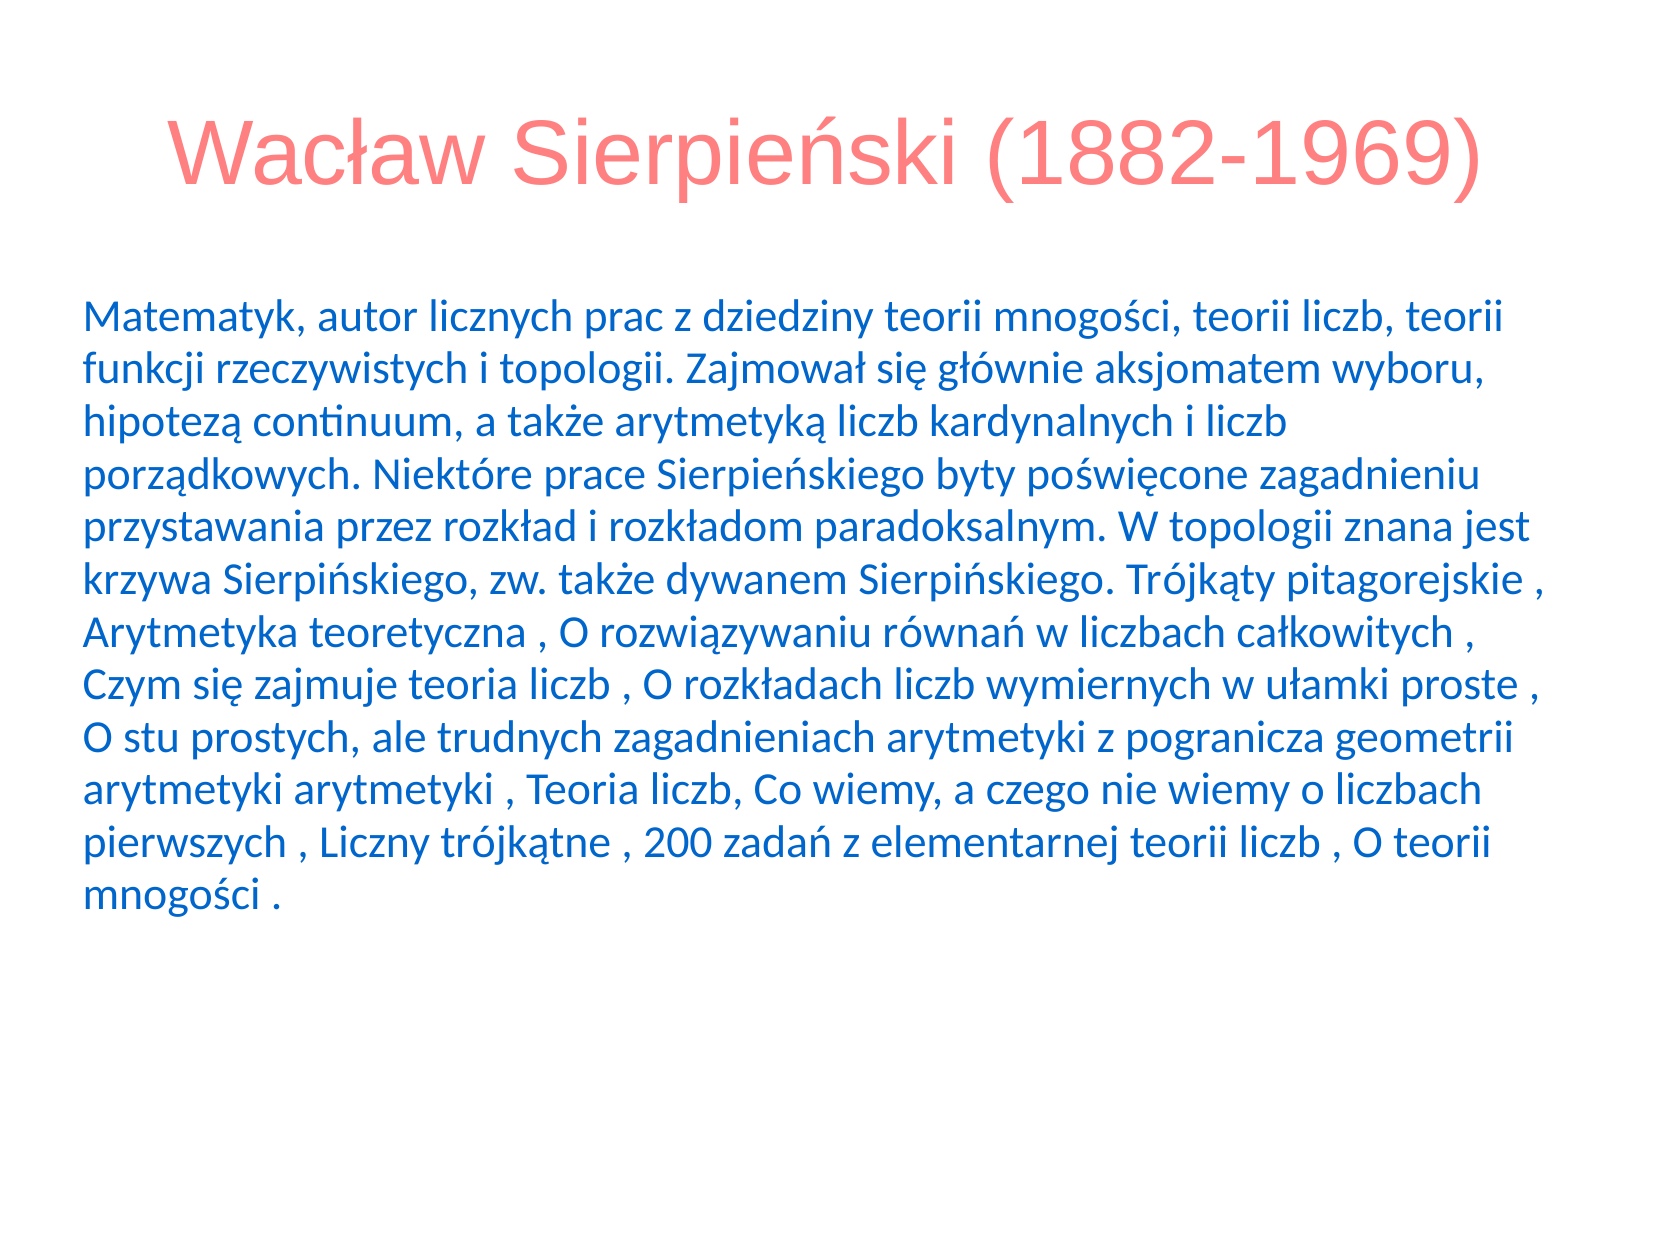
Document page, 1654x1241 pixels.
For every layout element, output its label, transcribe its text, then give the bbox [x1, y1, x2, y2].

list Matematyk, autor licznych prac z dziedziny teorii mnogości, teorii liczb, teorii funkcji rzeczywistych i topologii. Zajmował się głównie aksjomatem wyboru, hipotezą continuum, a także arytmetyką liczb kardynalnych i liczb porządkowych. Niektóre prace Sierpieńskiego byty poświęcone zagadnieniu przystawania przez rozkład i rozkładom paradoksalnym. W topologii znana jest krzywa Sierpińskiego, zw. także dywanem Sierpińskiego. Trójkąty pitagorejskie , Arytmetyka teoretyczna , O rozwiązywaniu równań w liczbach całkowitych , Czym się zajmuje teoria liczb , O rozkładach liczb wymiernych w ułamki proste , O stu prostych, ale trudnych zagadnieniach arytmetyki z pogranicza geometrii arytmetyki arytmetyki , Teoria liczb, Co wiemy, a czego nie wiemy o liczbach pierwszych , Liczny trójkątne , 200 zadań z elementarnej teorii liczb , O teorii mnogości . [82, 290, 1571, 1109]
title Wacław Sierpieński (1882-1969) [82, 49, 1571, 257]
